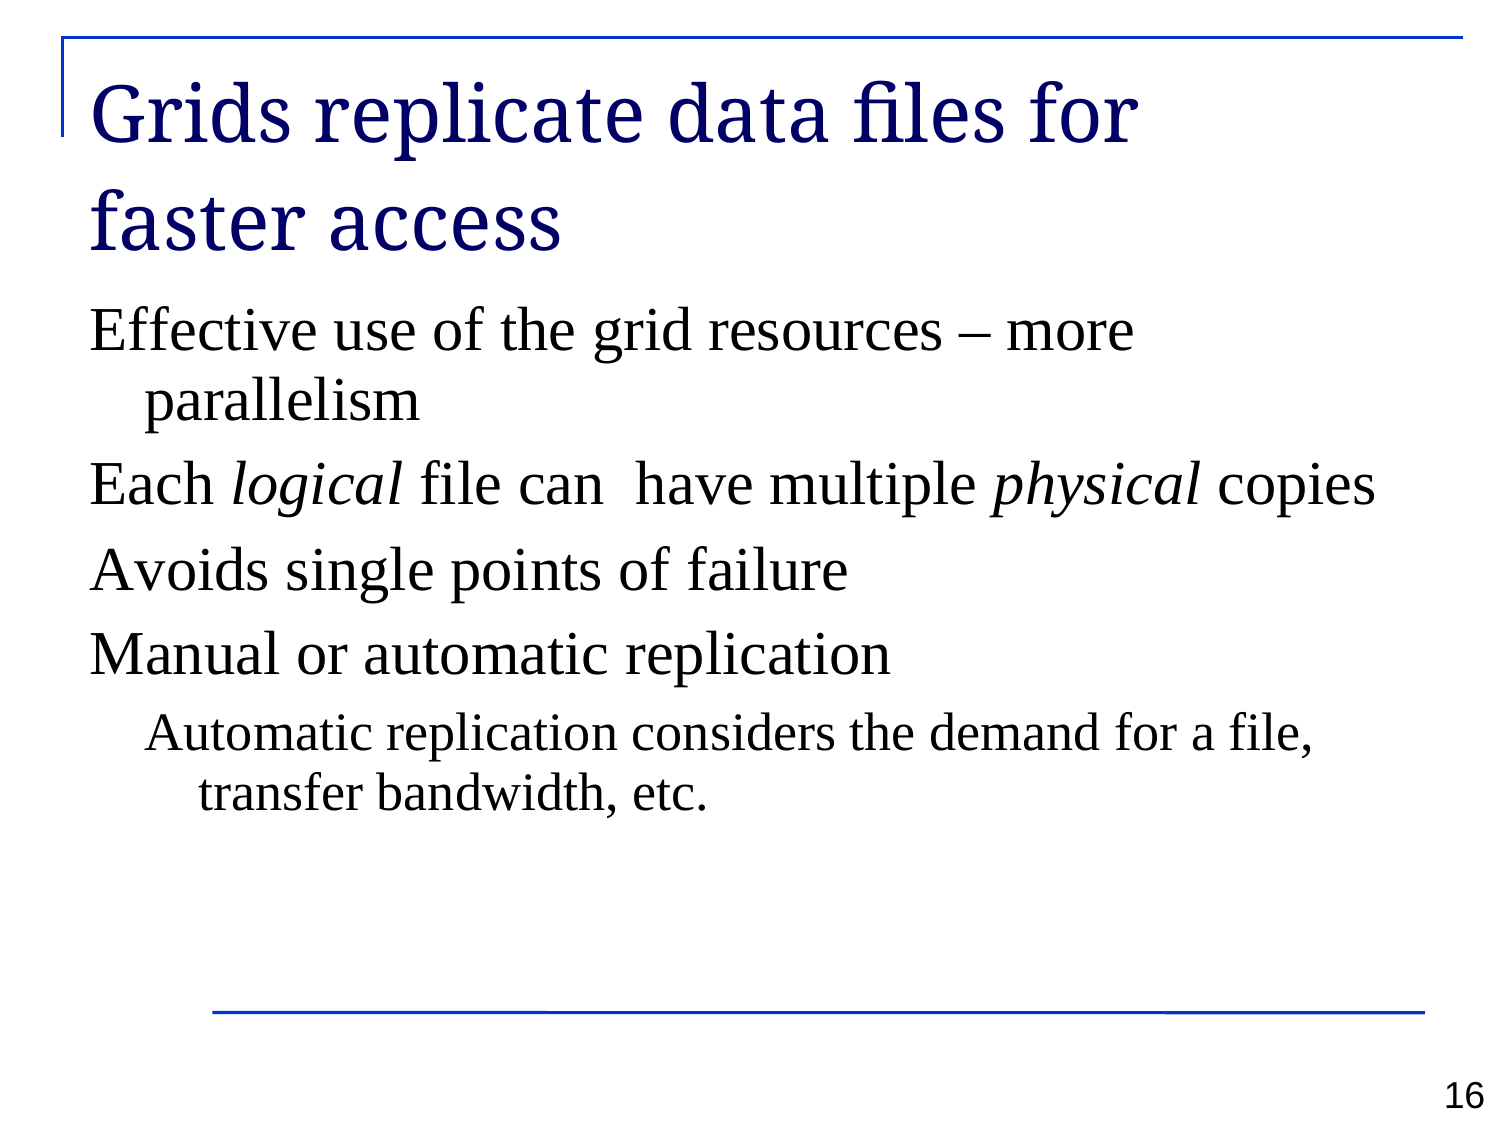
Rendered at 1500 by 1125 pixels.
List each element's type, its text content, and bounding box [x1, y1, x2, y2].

list Effective use of the grid resources – more parallelism Each logical file can have multiple physical copies Avoids single points of failure Manual or automatic replication Automatic replication considers the demand for a file, transfer bandwidth, etc. [75, 287, 1426, 1006]
text_box <number> [1425, 1075, 1500, 1123]
title Grids replicate data files for faster access [75, 50, 1363, 248]
